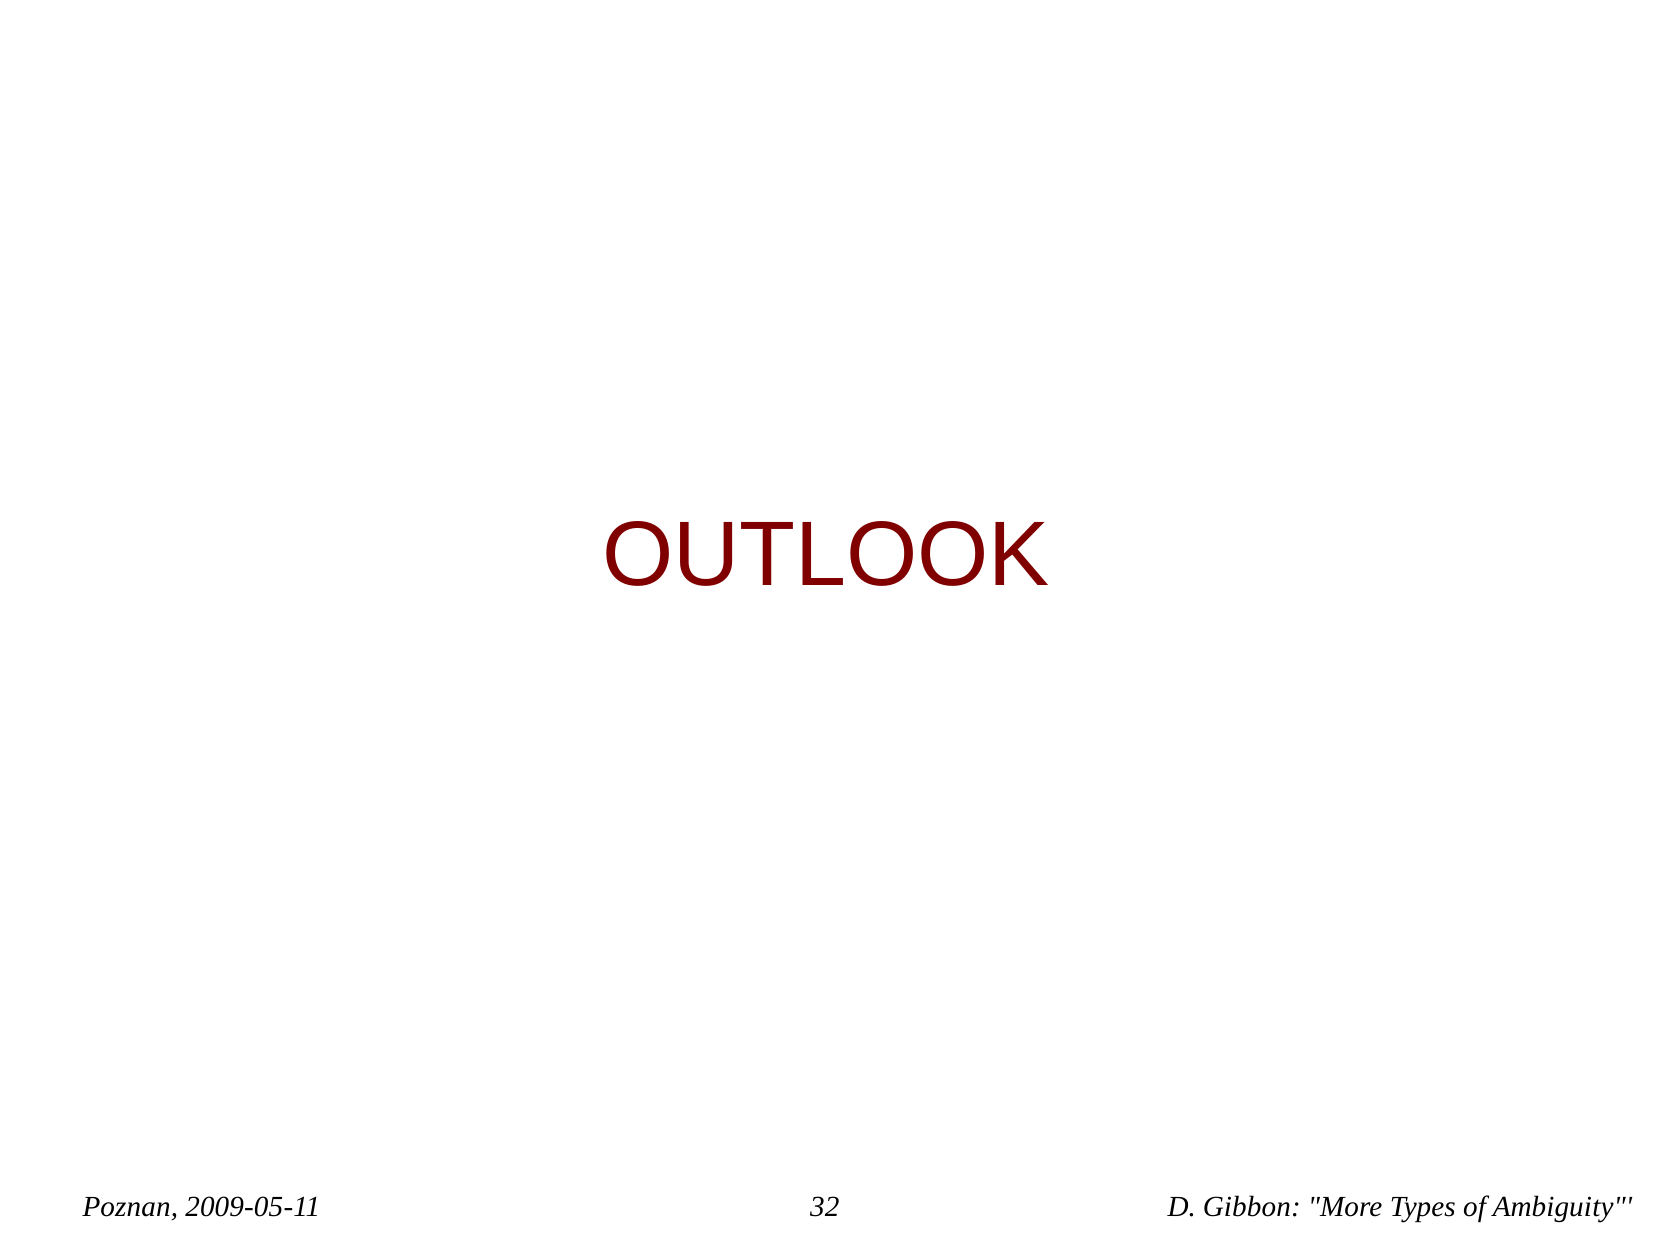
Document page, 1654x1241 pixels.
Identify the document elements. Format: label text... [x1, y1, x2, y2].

title OUTLOOK [0, 485, 1653, 622]
